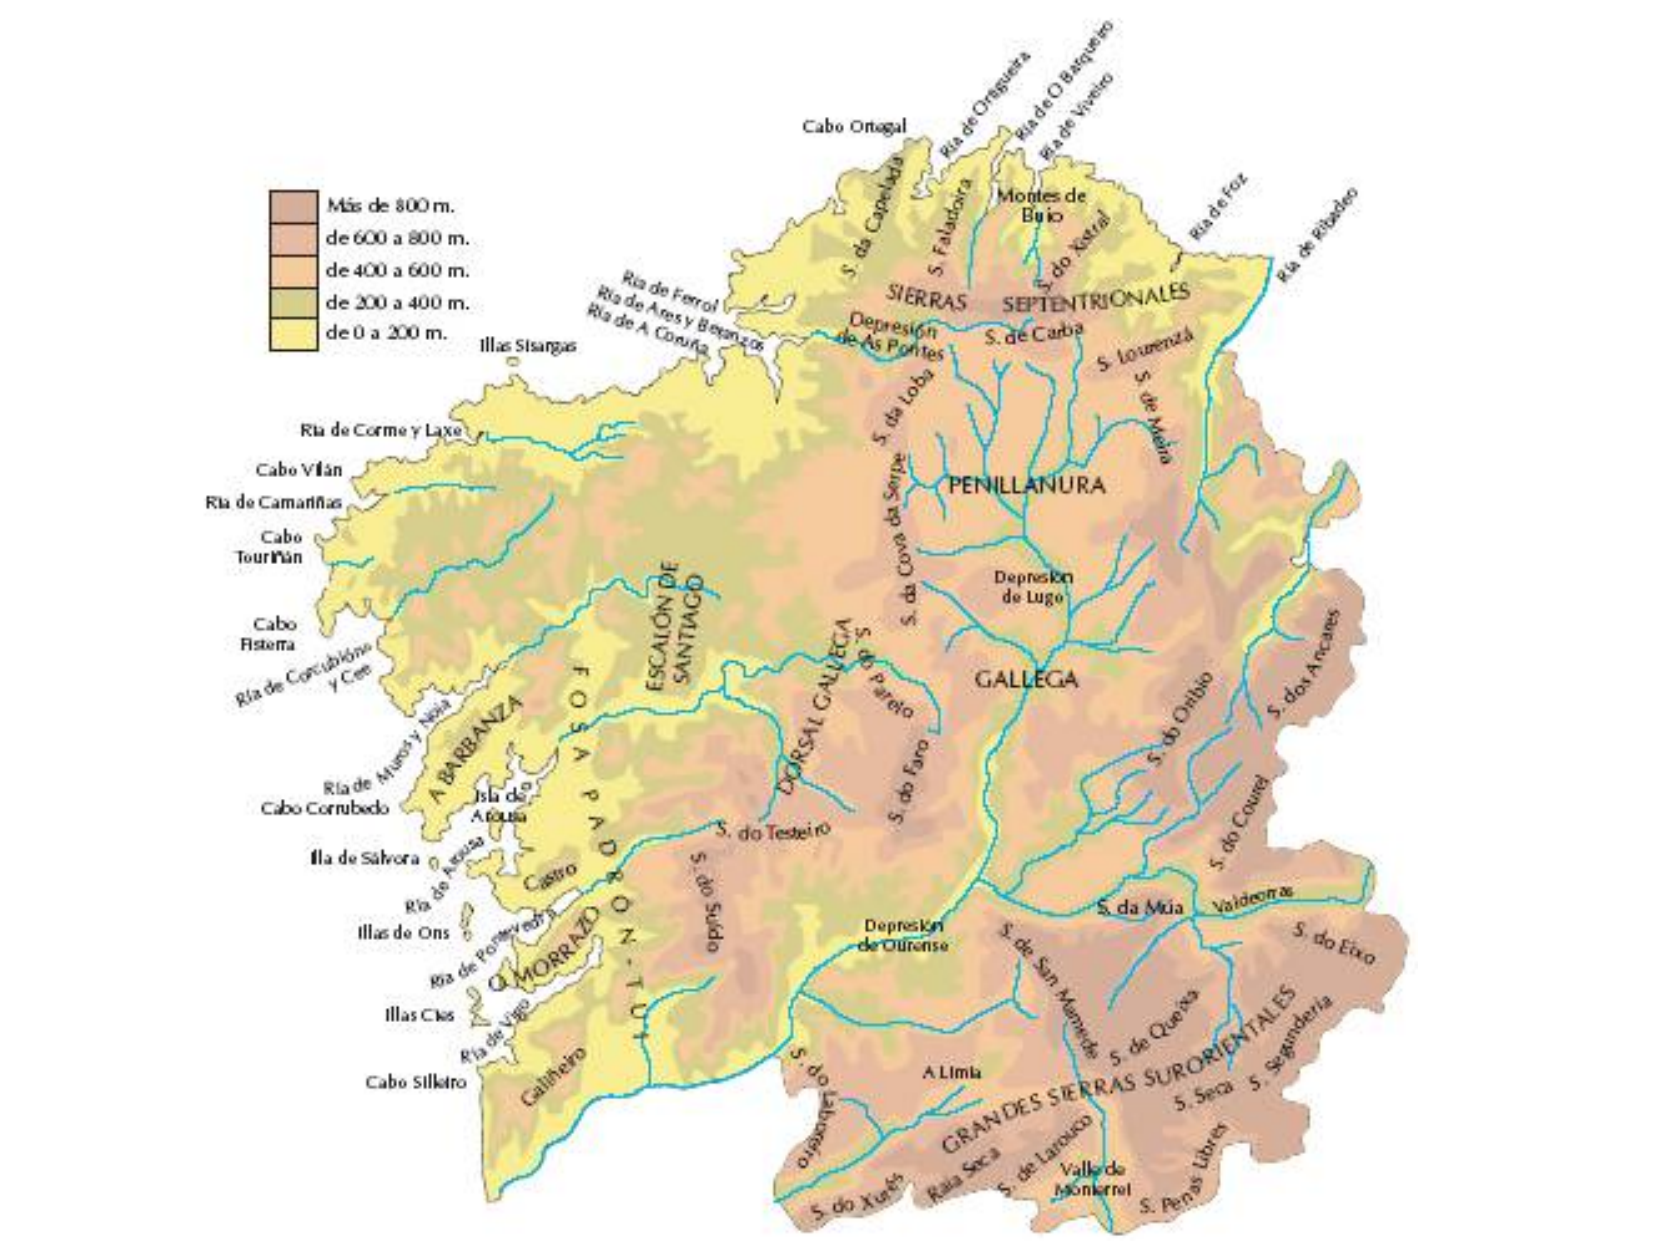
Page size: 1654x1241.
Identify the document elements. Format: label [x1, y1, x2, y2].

picture [165, 0, 1418, 1241]
